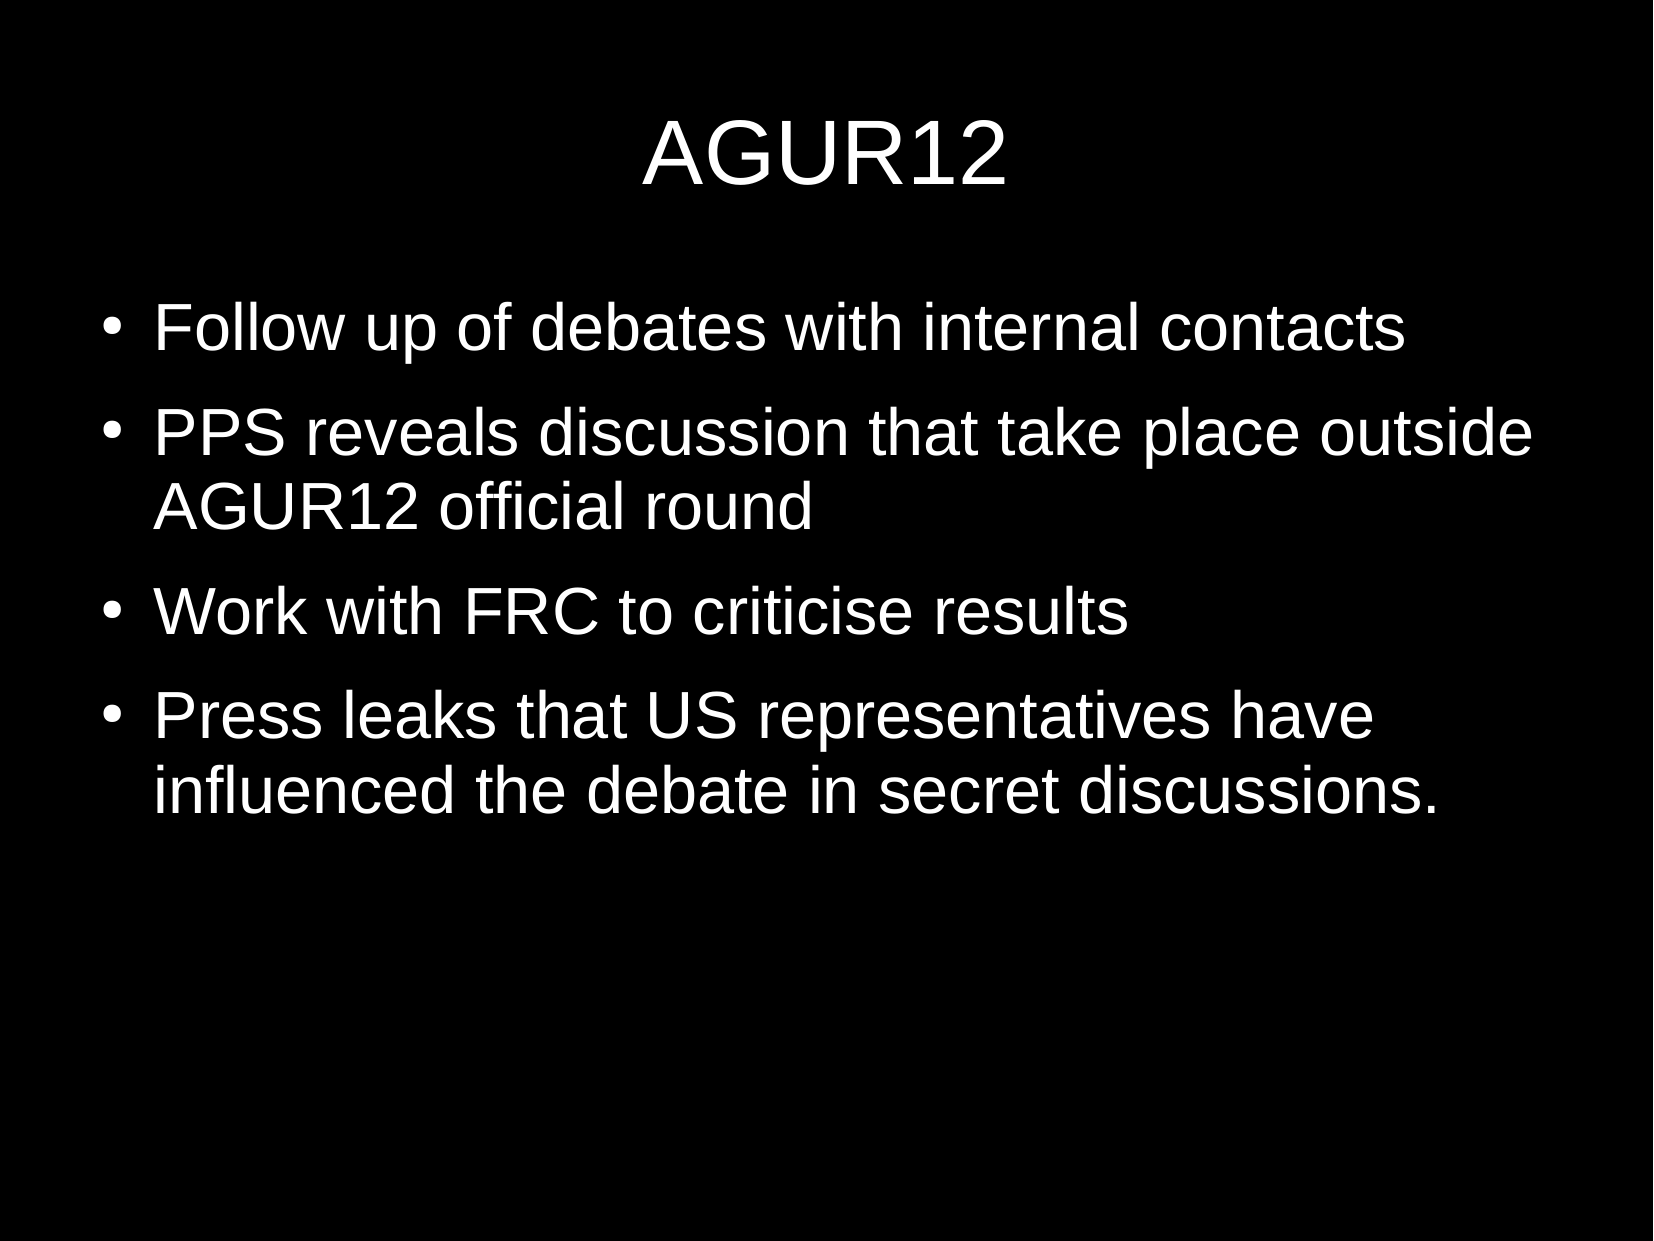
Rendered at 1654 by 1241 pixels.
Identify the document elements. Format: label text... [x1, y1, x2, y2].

title AGUR12 [82, 49, 1571, 257]
list Follow up of debates with internal contacts PPS reveals discussion that take place outside AGUR12 official round Work with FRC to criticise results Press leaks that US representatives have influenced the debate in secret discussions. [82, 290, 1571, 1010]
